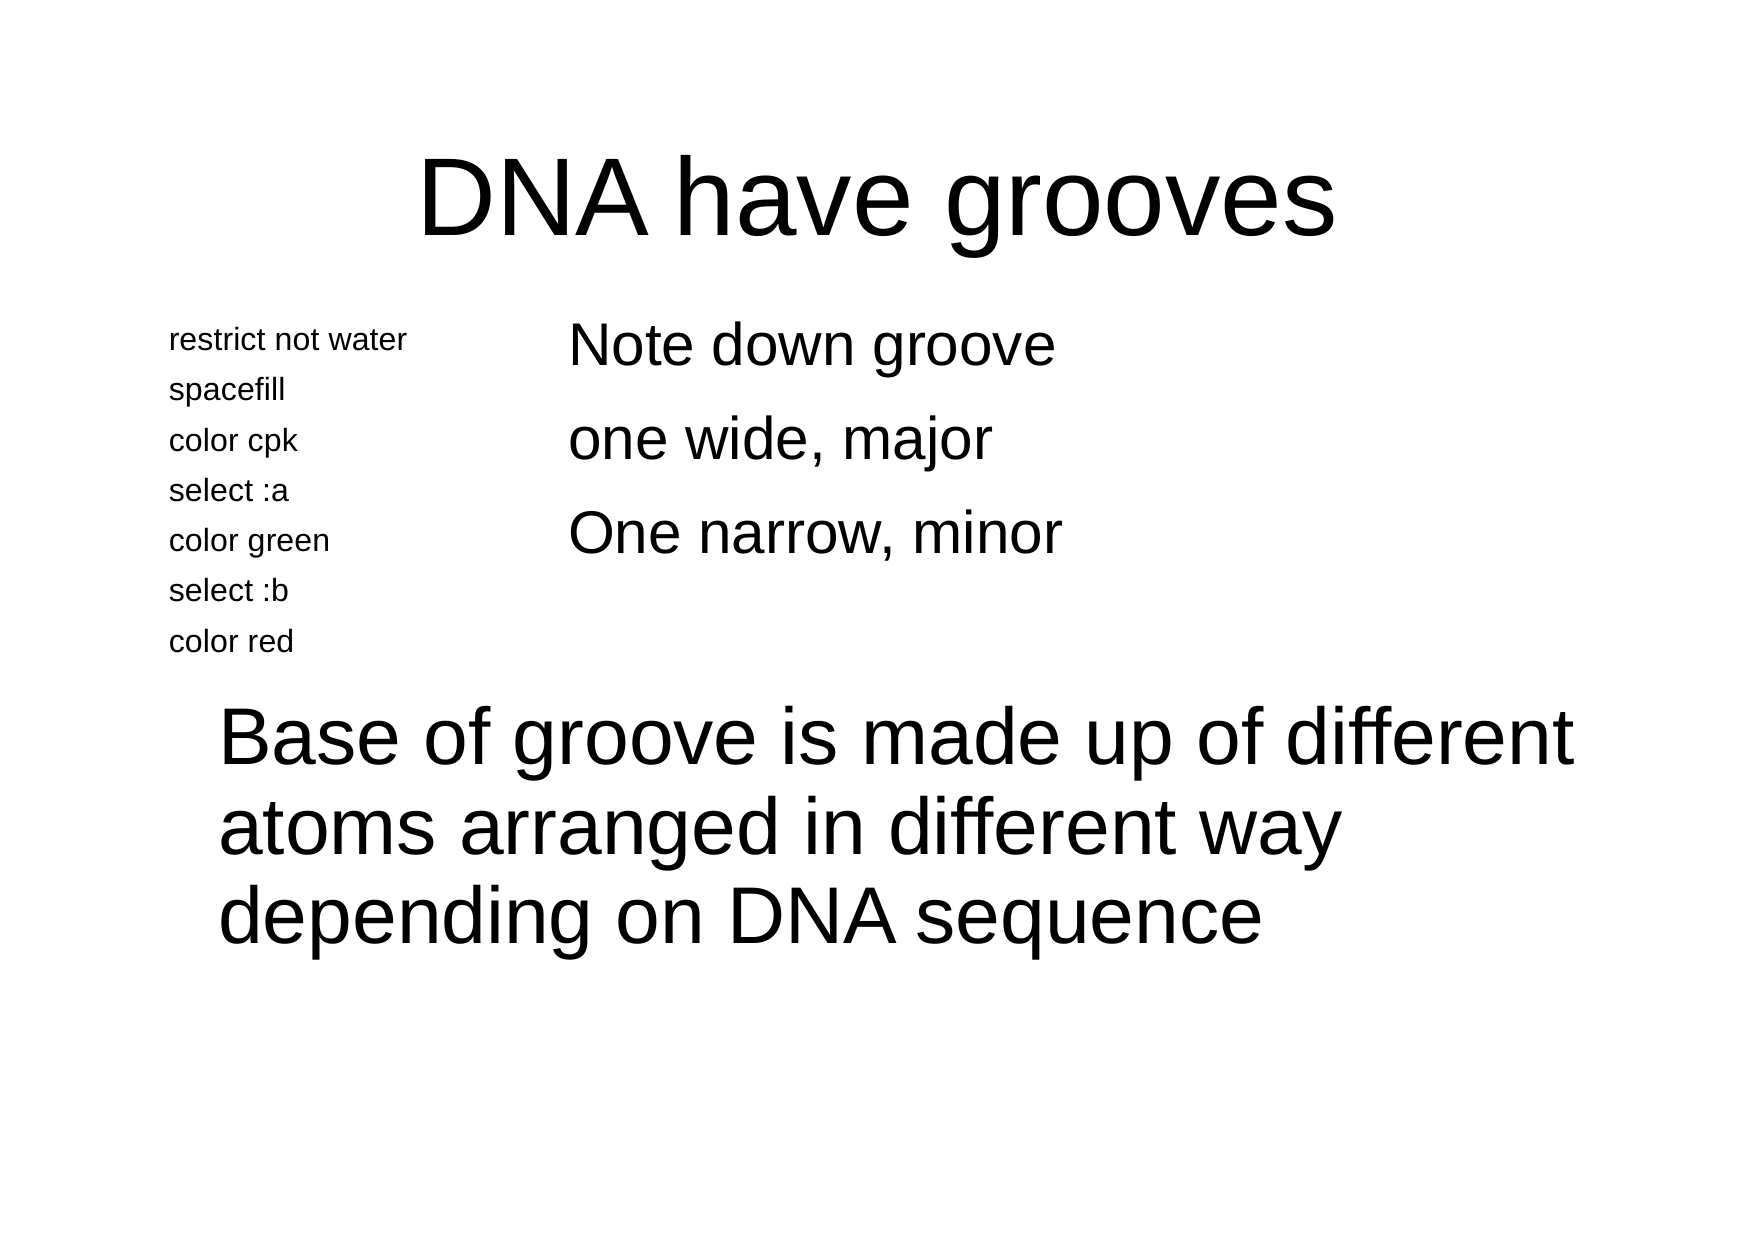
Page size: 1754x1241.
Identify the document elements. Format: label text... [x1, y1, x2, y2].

list restrict not water spacefill color cpk select :a color green select :b color red [140, 321, 628, 665]
list Note down groove one wide, major One narrow, minor [515, 311, 1130, 655]
list Base of groove is made up of different atoms arranged in different way depending on DNA sequence [147, 691, 1673, 1035]
title DNA have grooves [140, 103, 1614, 291]
